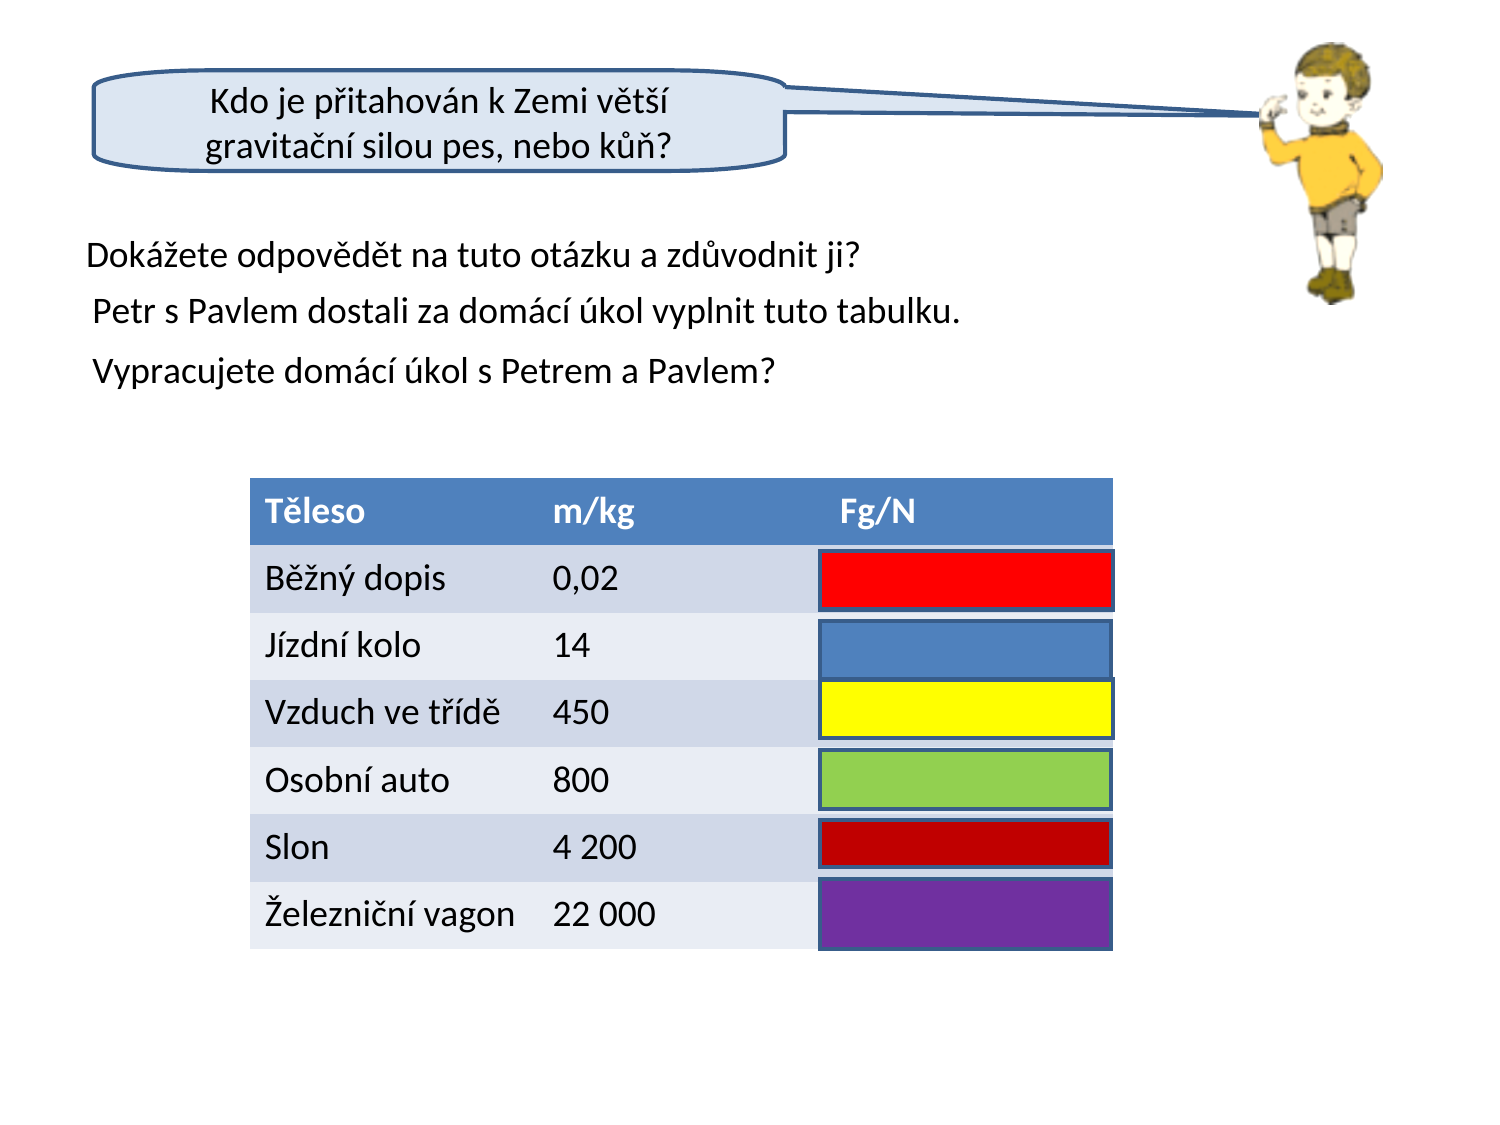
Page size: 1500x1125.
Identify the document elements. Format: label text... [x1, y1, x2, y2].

table_cell 450 [538, 680, 826, 747]
table_cell 22 000 [538, 882, 820, 949]
text_box Vypracujete domácí úkol s Petrem a Pavlem? [77, 337, 801, 399]
table_cell 140 [826, 613, 1113, 679]
table_cell Slon [250, 814, 538, 882]
text_box [820, 750, 1111, 809]
table_cell 4 200 [538, 814, 826, 882]
table_header Fg/N [826, 478, 1113, 545]
table_header Těleso [250, 478, 538, 545]
picture [1257, 40, 1385, 308]
table_cell 4500 [826, 739, 1113, 747]
text_box Petr s Pavlem dostali za domácí úkol vyplnit tuto tabulku. [77, 278, 978, 340]
table_cell Osobní auto [250, 747, 538, 814]
table_cell Železniční vagon [250, 882, 538, 949]
table_cell 42 000 [826, 814, 1113, 882]
table_cell Vzduch ve třídě [250, 680, 538, 747]
table_cell 800 [538, 747, 826, 814]
text_box Kdo je přitahován k Zemi větší gravitační silou pes, nebo kůň? [93, 70, 1257, 171]
table_header m/kg [538, 478, 826, 545]
table_cell 14 [538, 613, 826, 680]
text_box [820, 878, 1111, 950]
text_box [820, 820, 1111, 868]
text_box [820, 550, 1114, 610]
table_cell 0,02 [538, 545, 826, 613]
text_box Dokážete odpovědět na tuto otázku a zdůvodnit ji? [71, 222, 878, 284]
table_cell 8000 [826, 747, 1113, 814]
text_box [820, 621, 1114, 739]
table_cell Jízdní kolo [250, 613, 538, 680]
table_cell Běžný dopis [250, 545, 538, 613]
table_cell 0,2 [826, 545, 1113, 550]
